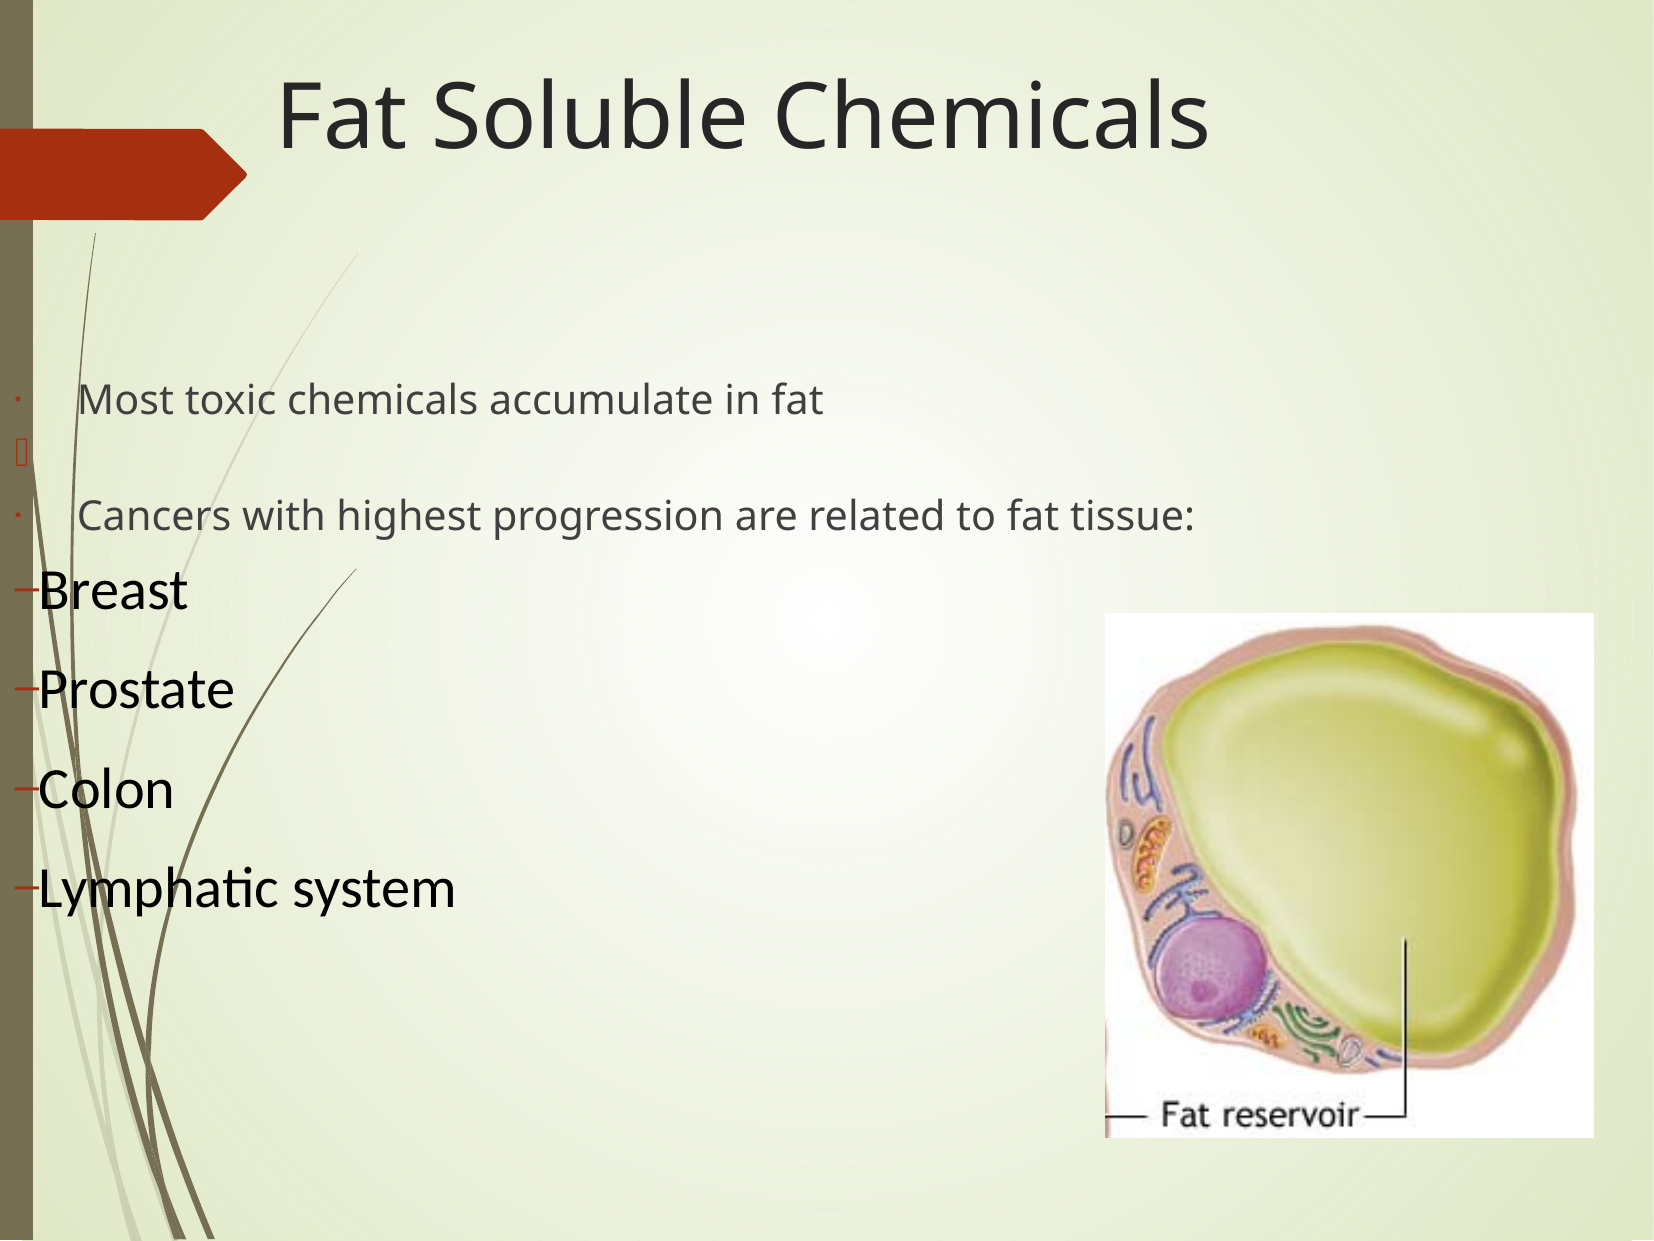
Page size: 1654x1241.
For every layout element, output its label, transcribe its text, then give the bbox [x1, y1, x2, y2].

picture [1105, 613, 1594, 1138]
list Most toxic chemicals accumulate in fat Cancers with highest progression are related to fat tissue: Breast Prostate Colon Lymphatic system [0, 372, 1406, 1117]
title Fat Soluble Chemicals [0, 49, 1489, 257]
